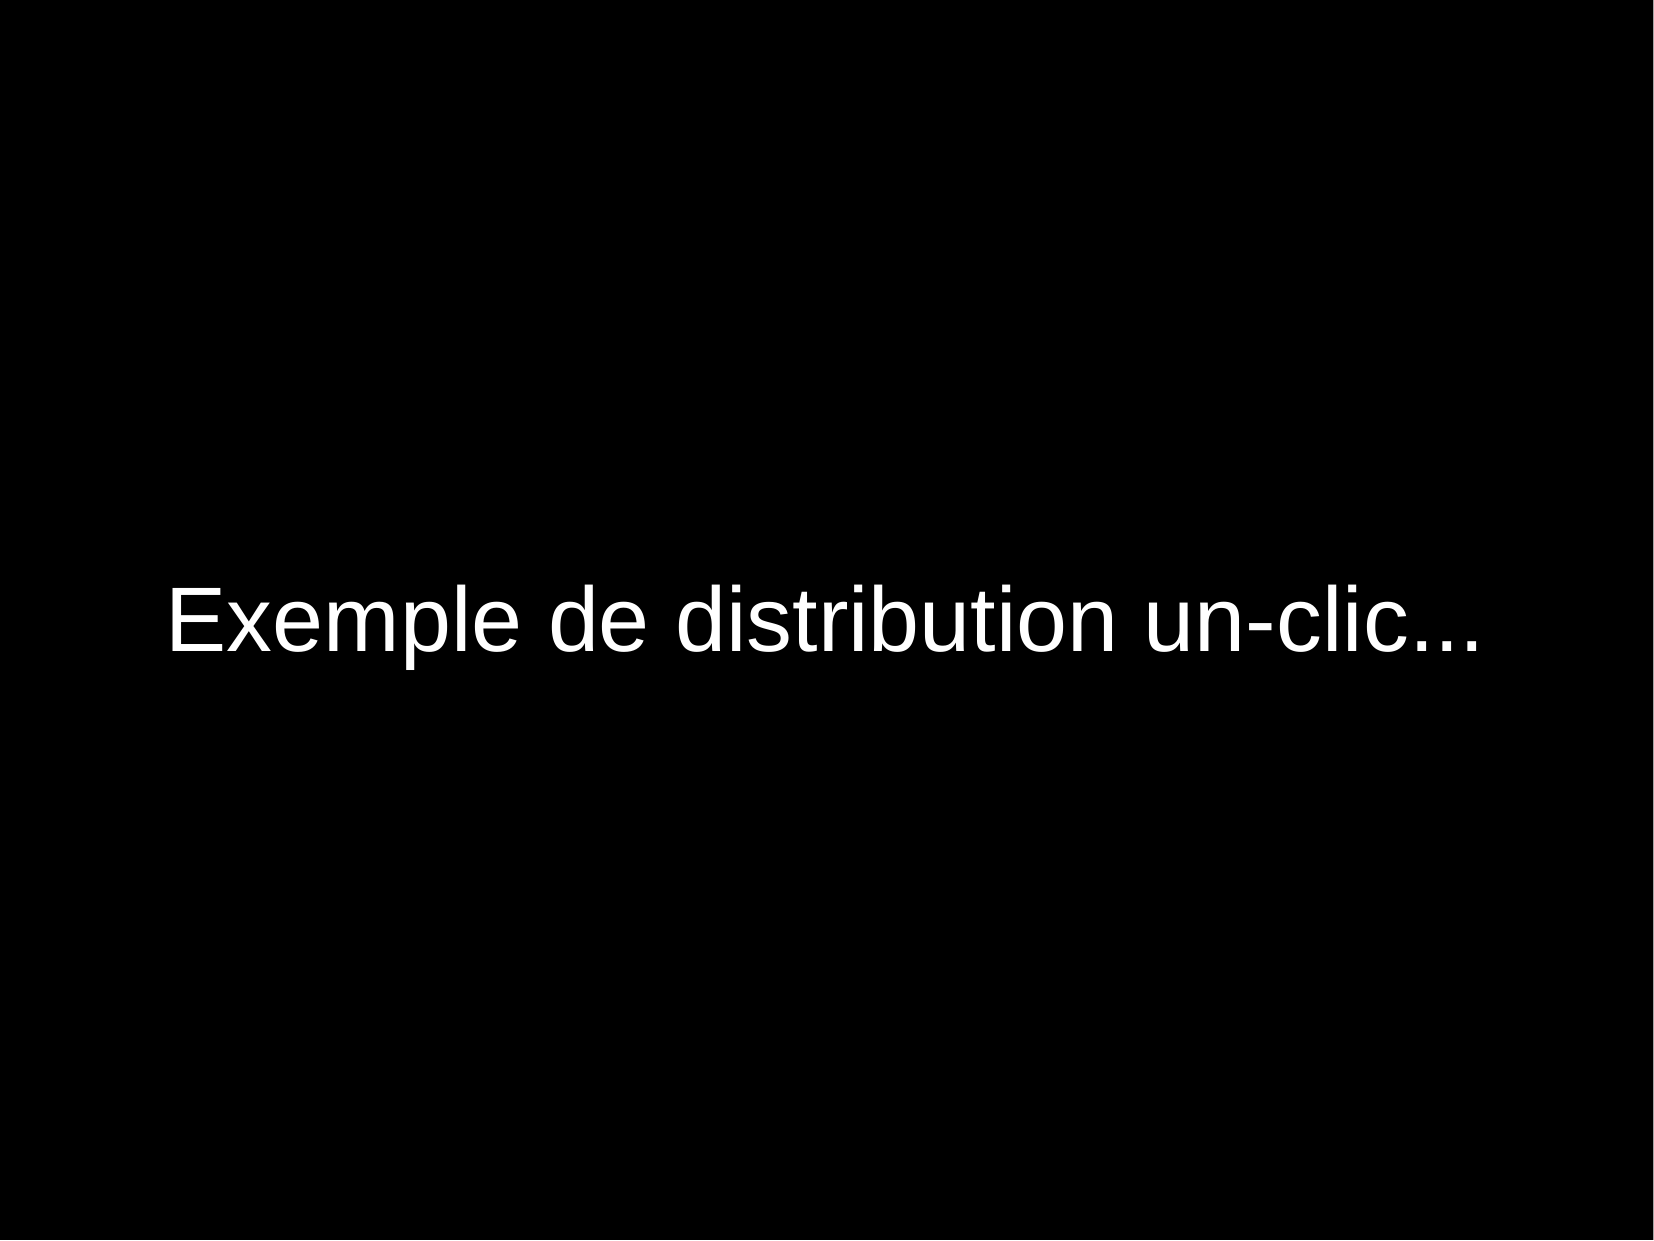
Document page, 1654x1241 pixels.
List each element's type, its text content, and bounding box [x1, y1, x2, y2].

text_box Exemple de distribution un-clic... [88, 561, 1565, 679]
